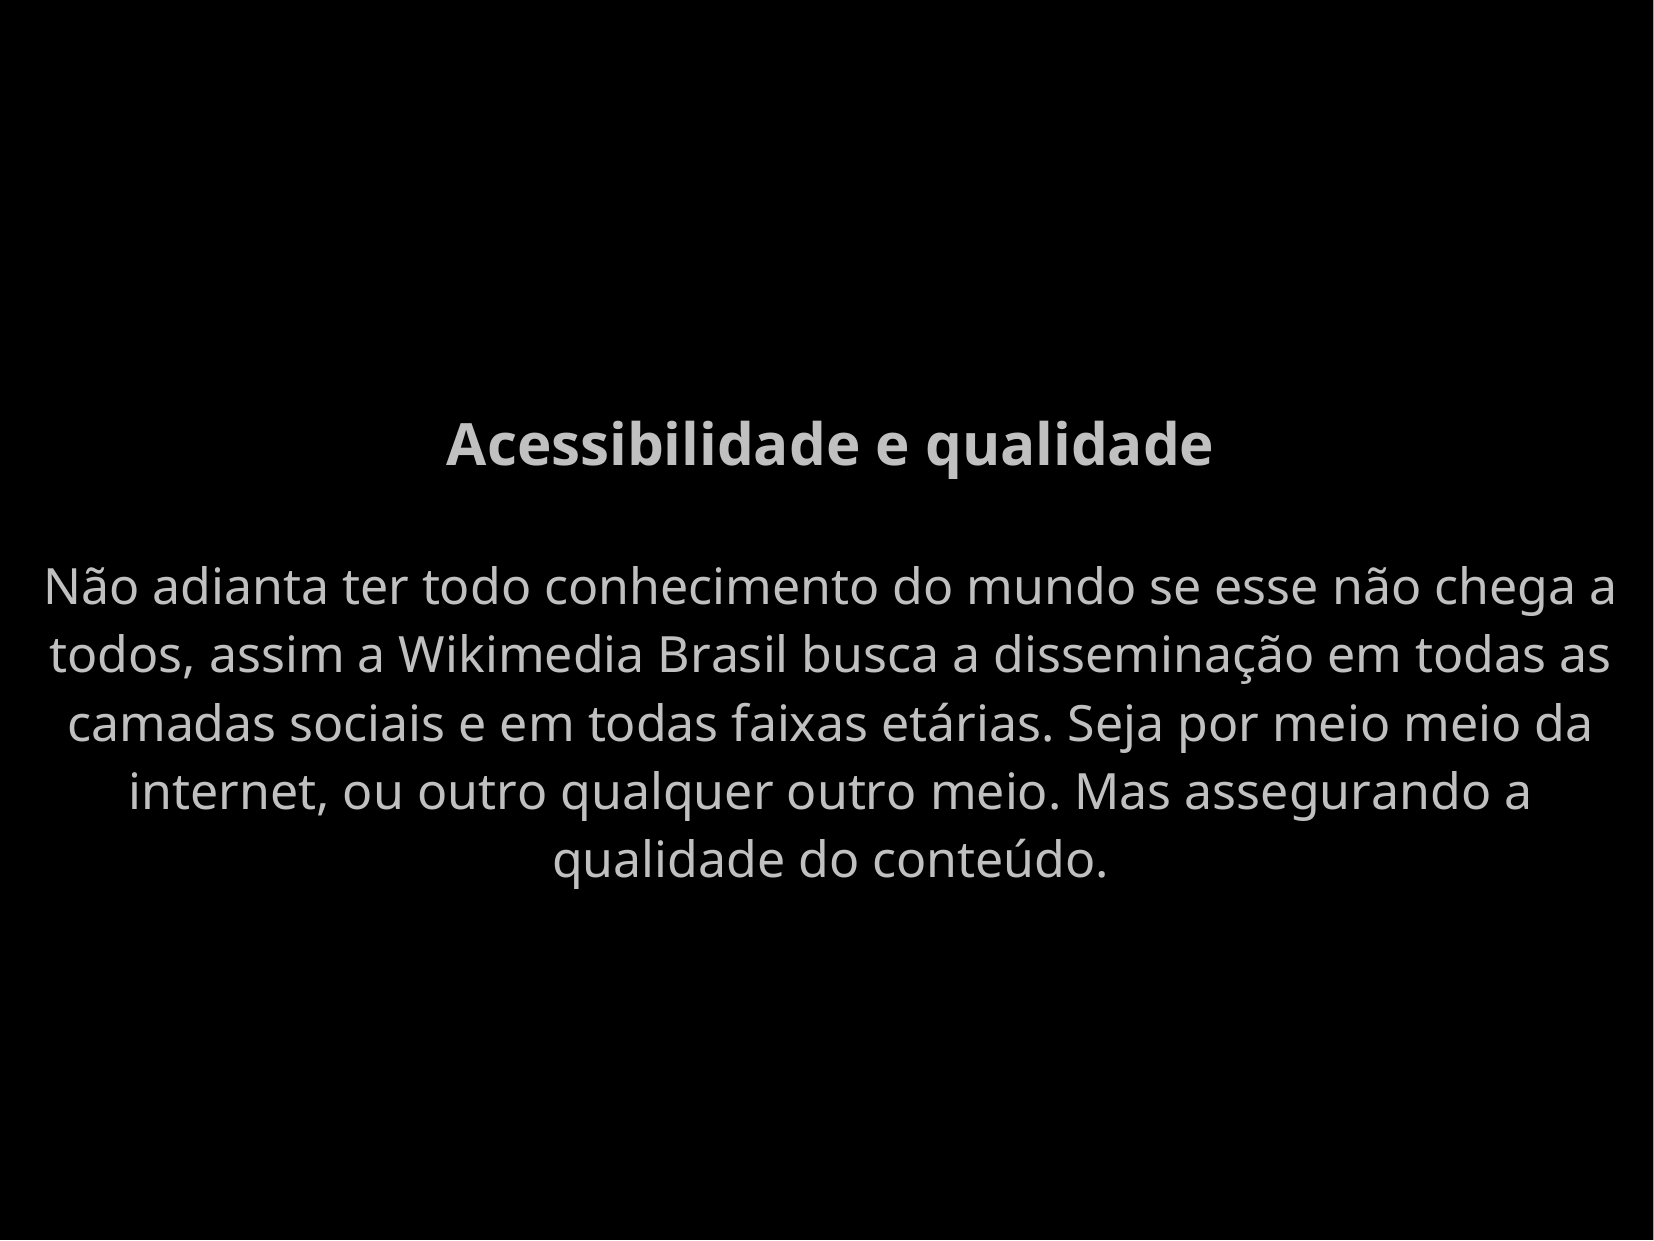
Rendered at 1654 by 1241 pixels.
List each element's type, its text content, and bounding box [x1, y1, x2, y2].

text_box Acessibilidade e qualidade Não adianta ter todo conhecimento do mundo se esse não chega a todos, assim a Wikimedia Brasil busca a disseminação em todas as camadas sociais e em todas faixas etárias. Seja por meio meio da internet, ou outro qualquer outro meio. Mas assegurando a qualidade do conteúdo. [8, 0, 1654, 1241]
